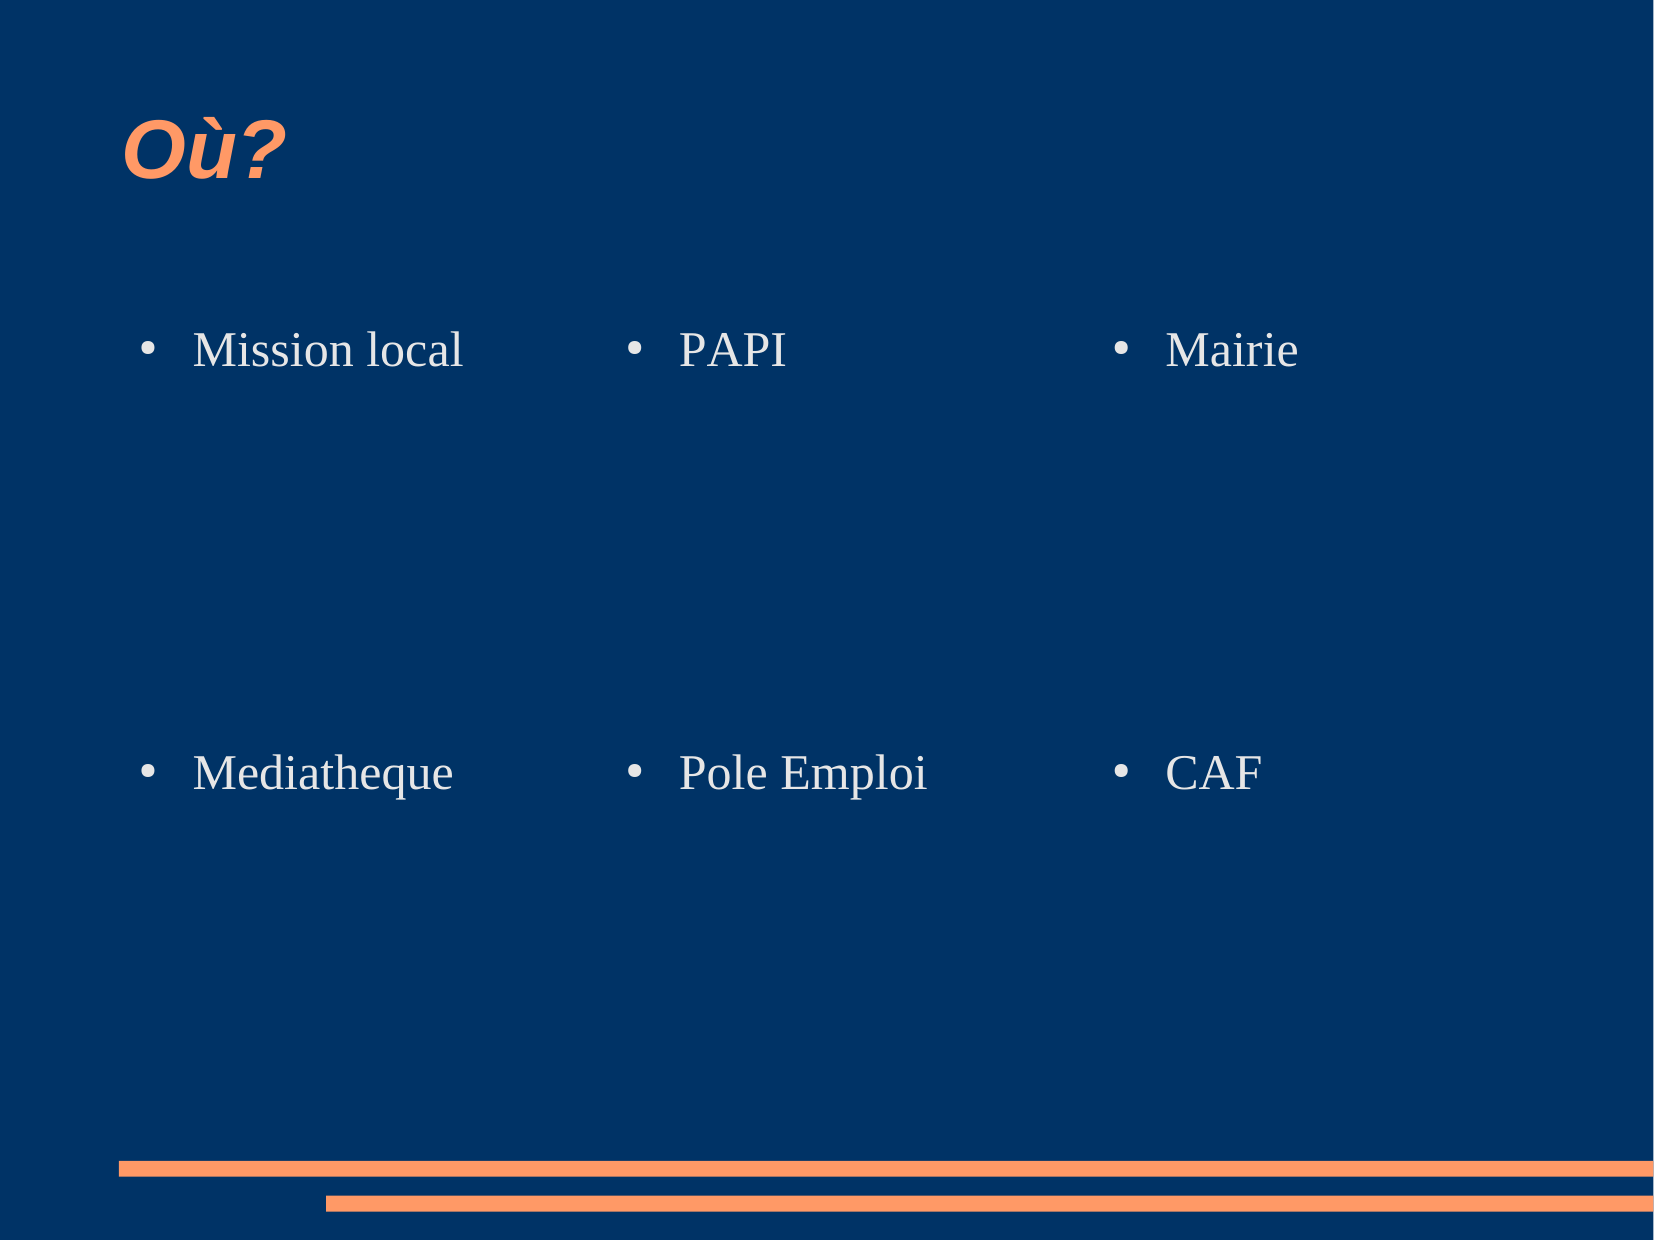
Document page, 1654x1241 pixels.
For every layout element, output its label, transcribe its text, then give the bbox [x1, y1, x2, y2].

list CAF [1094, 745, 1558, 1132]
list PAPI [608, 322, 1072, 709]
list Mairie [1094, 322, 1558, 709]
title Où? [121, 46, 1534, 254]
list Pole Emploi [608, 745, 1072, 1132]
list Mediatheque [121, 745, 585, 1132]
list Mission local [121, 322, 585, 709]
